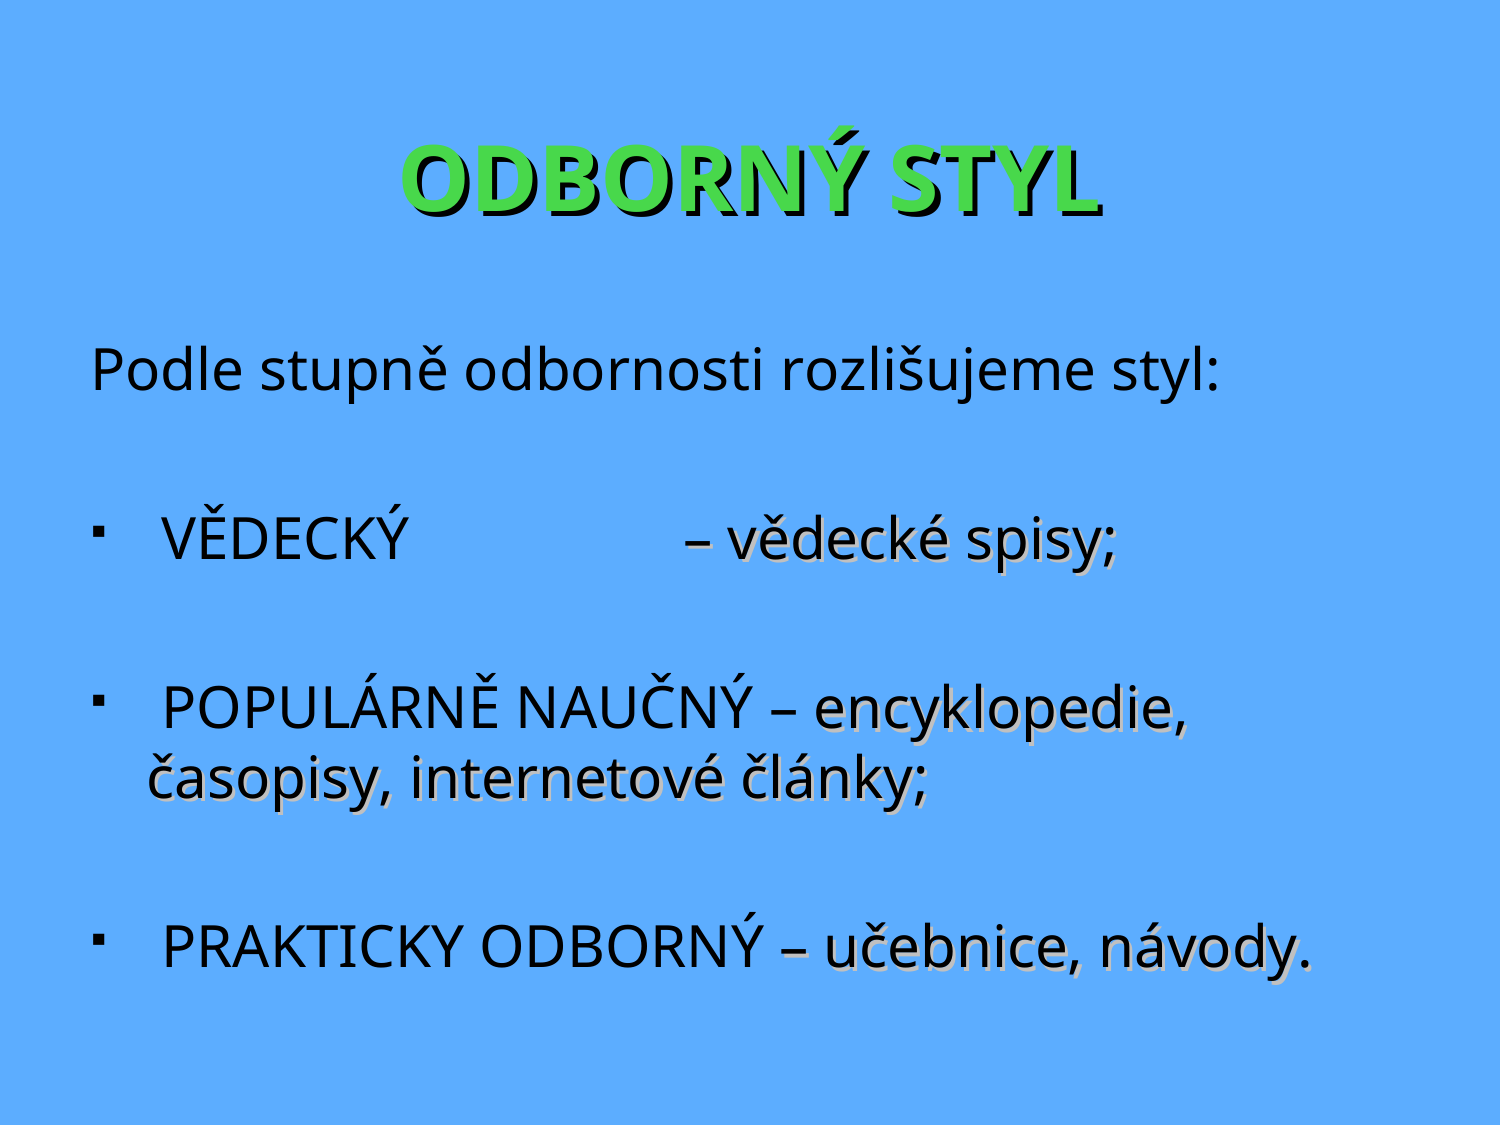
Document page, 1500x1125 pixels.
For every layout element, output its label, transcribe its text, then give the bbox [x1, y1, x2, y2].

list Podle stupně odbornosti rozlišujeme styl: VĚDECKÝ – vědecké spisy; POPULÁRNĚ NAUČNÝ – encyklopedie, časopisy, internetové články; PRAKTICKY ODBORNÝ – učebnice, návody. [74, 324, 1465, 1001]
title ODBORNÝ STYL [75, 62, 1426, 288]
